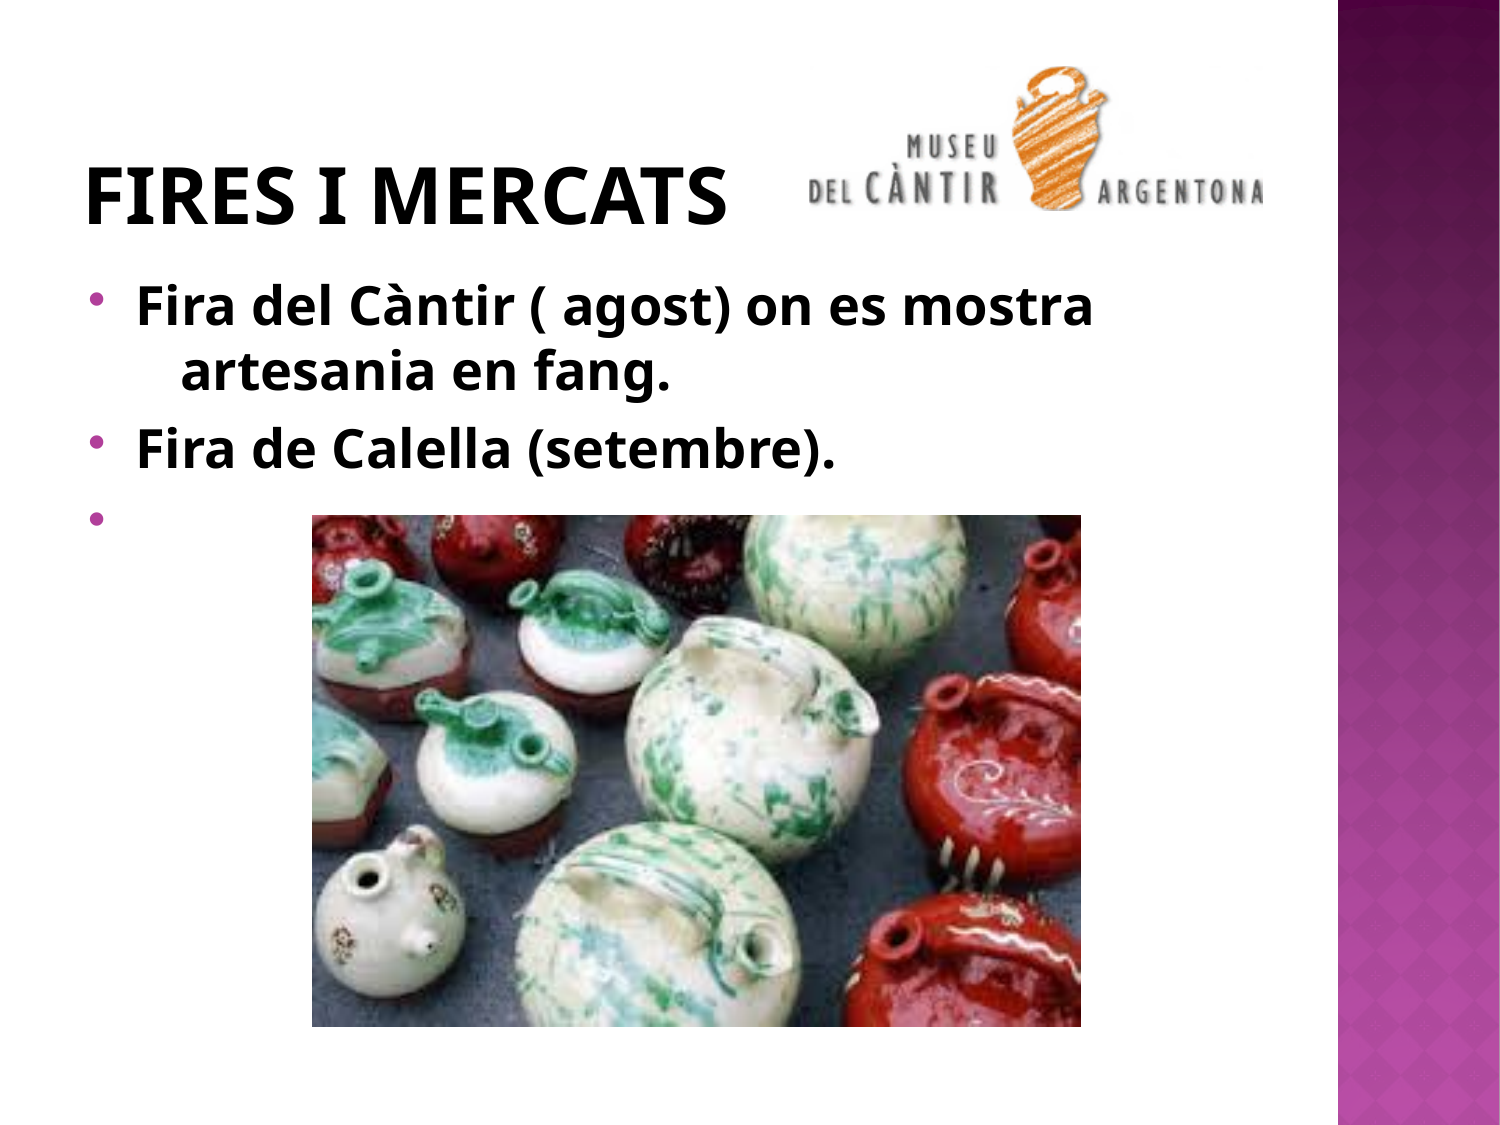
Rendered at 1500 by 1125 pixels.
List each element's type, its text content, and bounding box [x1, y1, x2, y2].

title FIRES I MERCATS [75, 52, 1263, 240]
picture [809, 66, 1263, 211]
list Fira del Càntir ( agost) on es mostra artesania en fang. Fira de Calella (setembre). [75, 264, 1263, 1060]
picture [312, 515, 1081, 1027]
